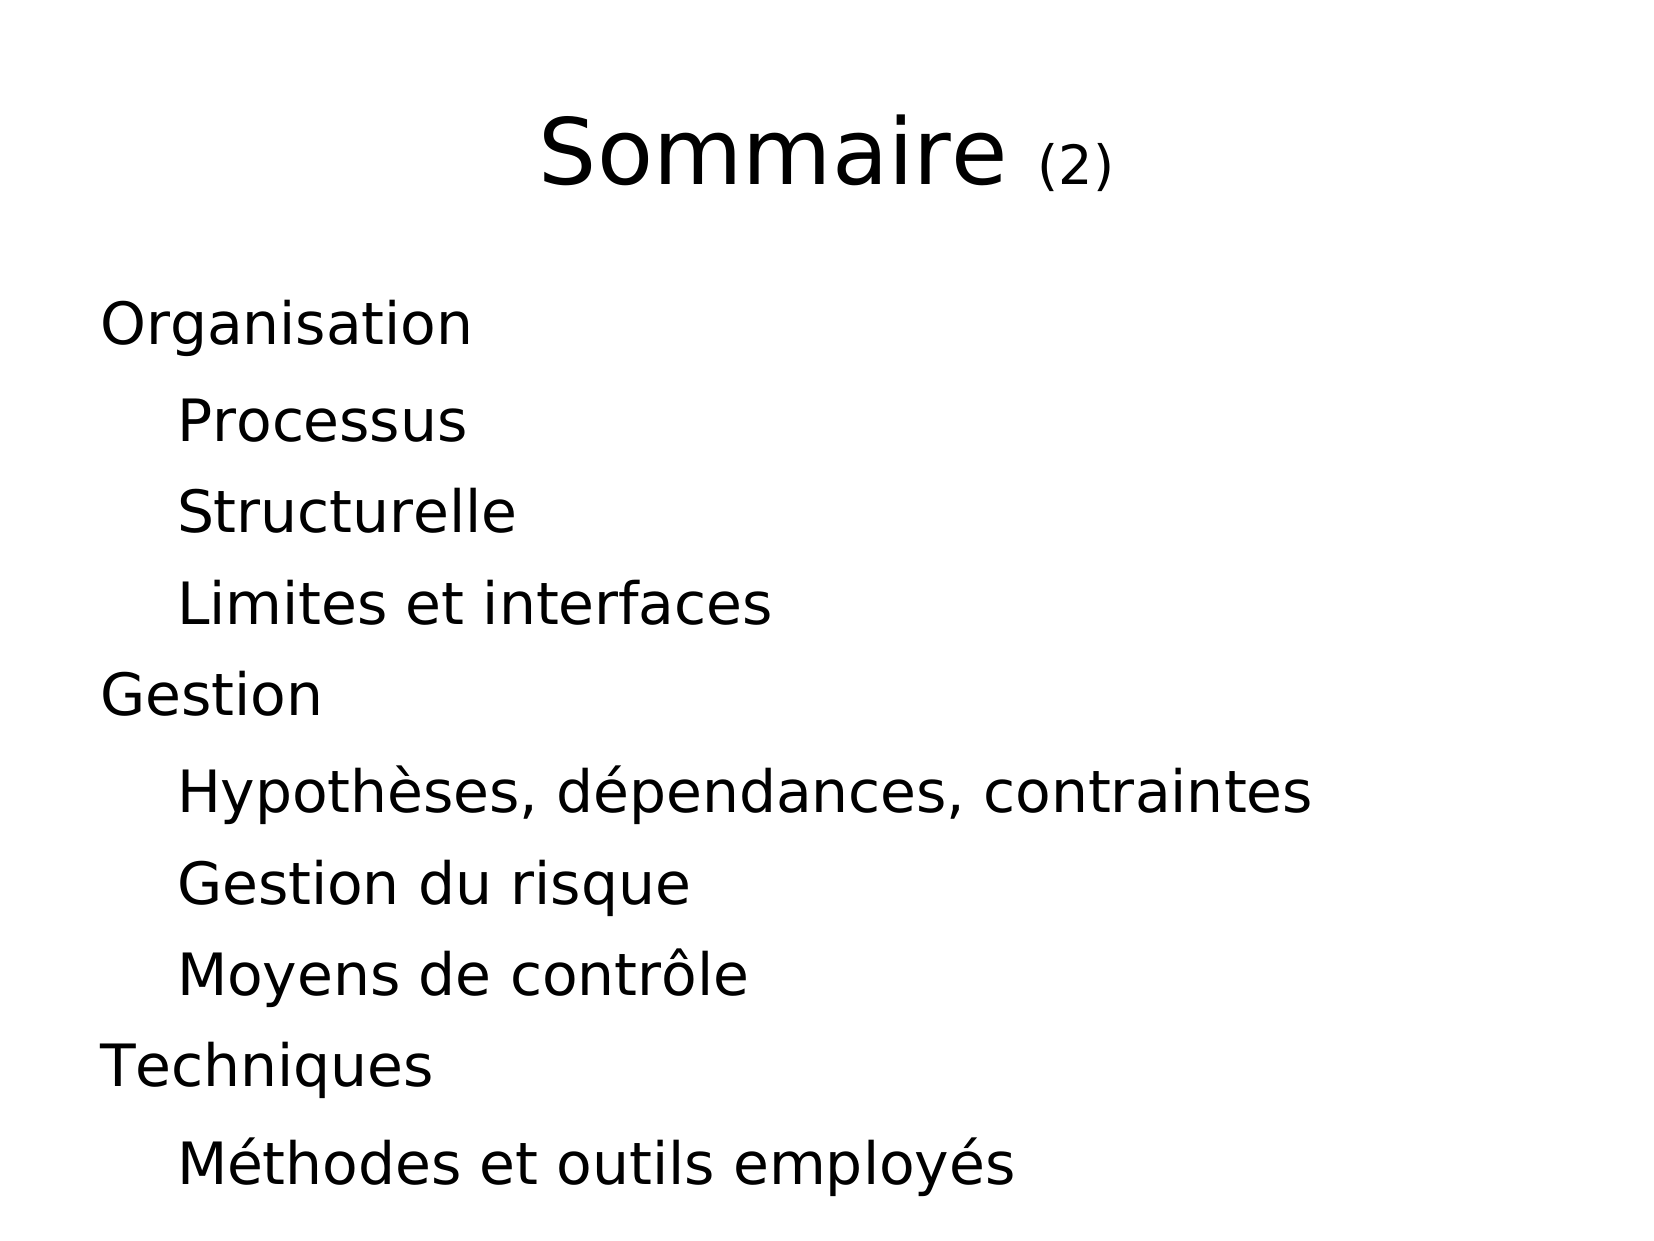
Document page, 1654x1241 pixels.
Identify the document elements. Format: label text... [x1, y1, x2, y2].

title Sommaire (2) [82, 56, 1571, 250]
list Organisation Processus Structurelle Limites et interfaces Gestion Hypothèses, dépendances, contraintes Gestion du risque Moyens de contrôle Techniques Méthodes et outils employés [82, 290, 1571, 1198]
